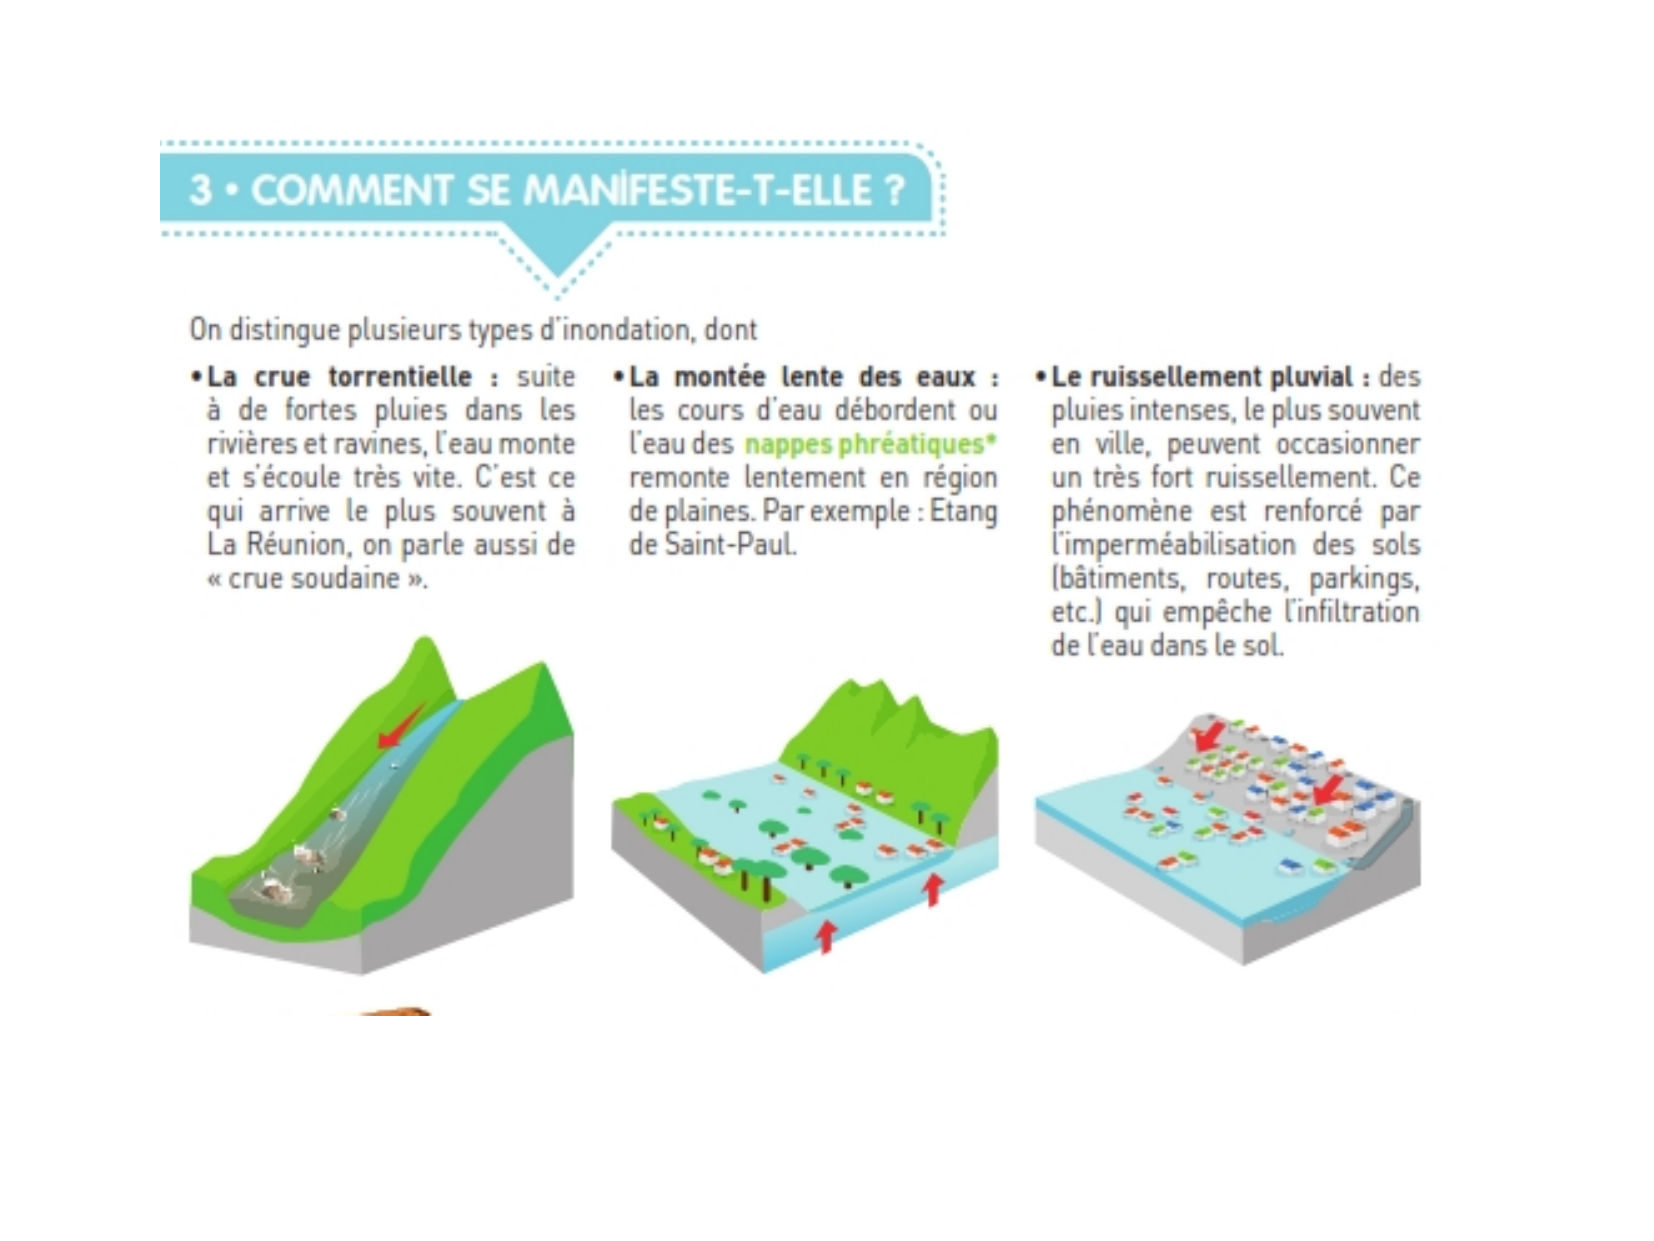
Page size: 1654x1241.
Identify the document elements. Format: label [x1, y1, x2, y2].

picture [160, 118, 1489, 1016]
